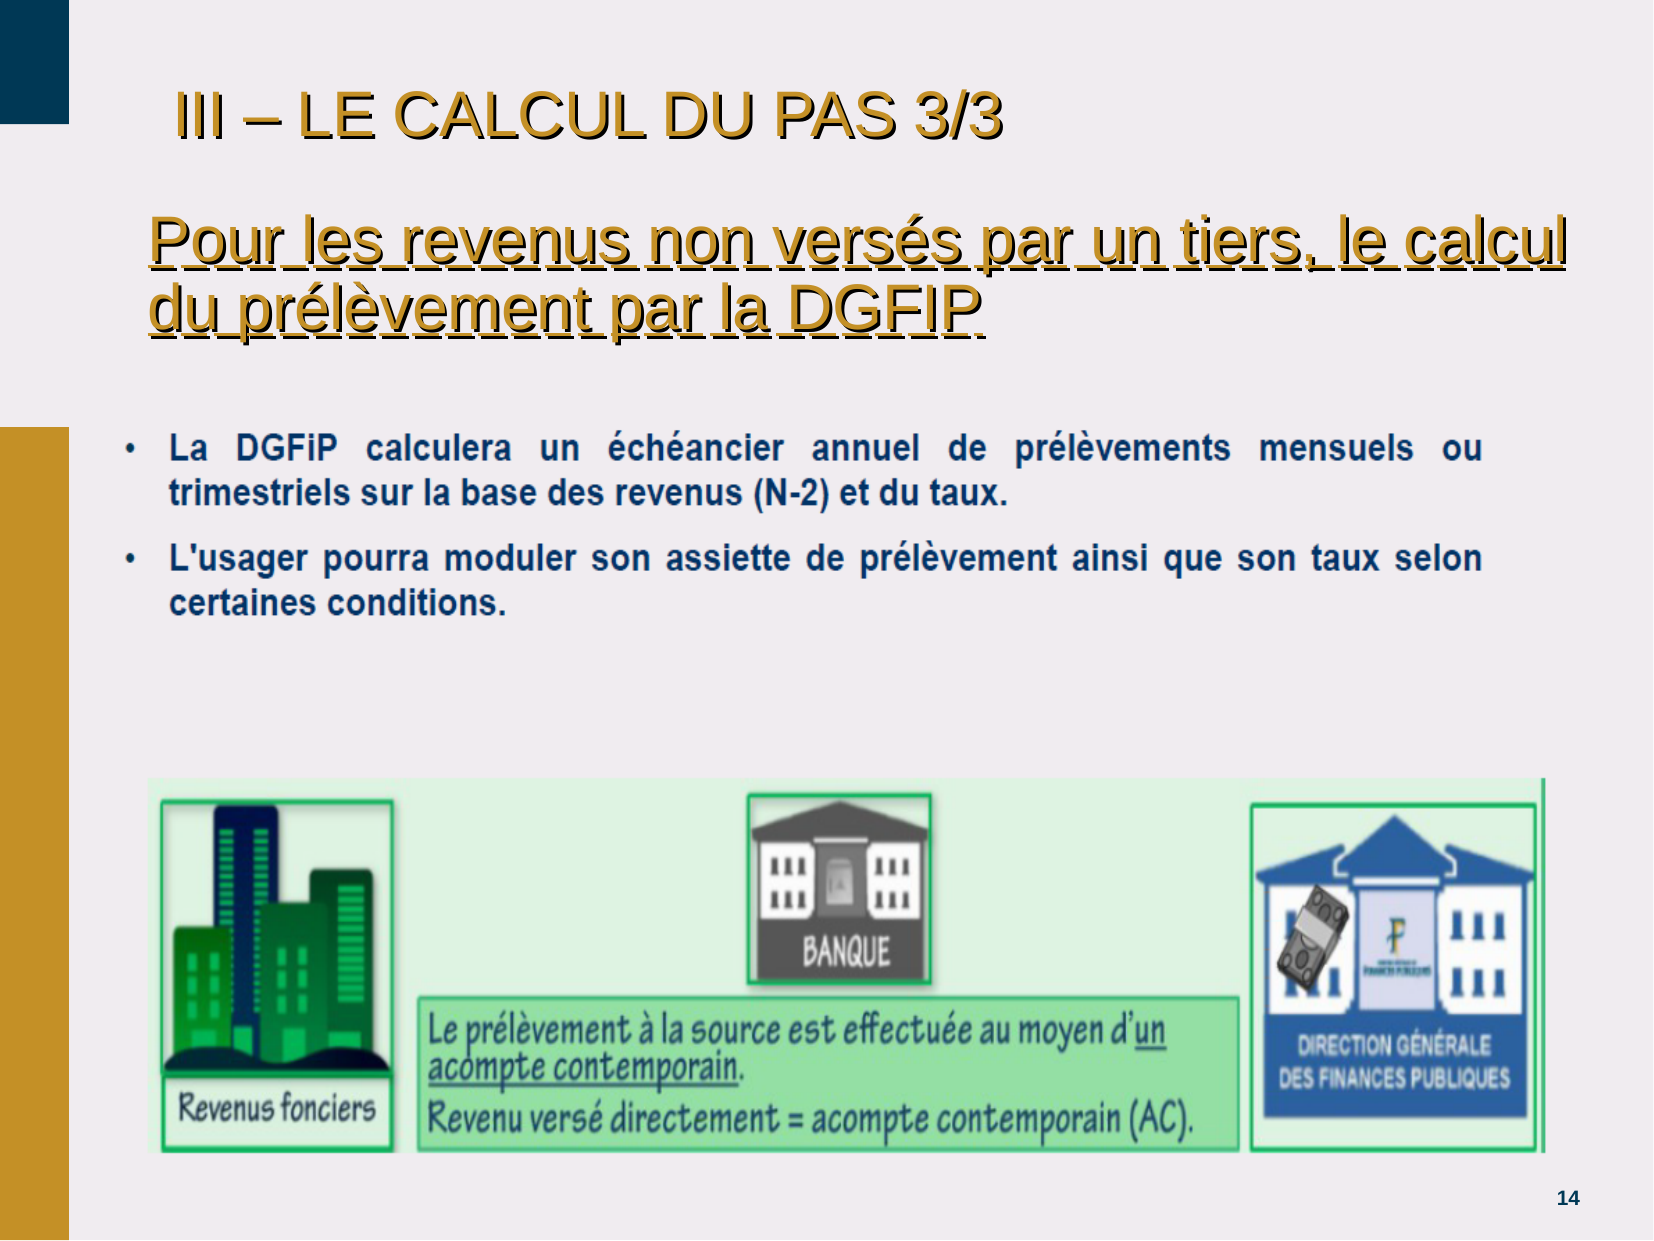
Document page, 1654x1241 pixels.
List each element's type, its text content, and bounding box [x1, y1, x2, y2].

list Pour les revenus non versés par un tiers, le calcul du prélèvement par la DGFIP [147, 206, 1625, 382]
picture [116, 413, 1565, 1182]
title III – LE CALCUL DU PAS 3/3 [172, 55, 1447, 178]
text_box <numéro> [1429, 1181, 1595, 1220]
